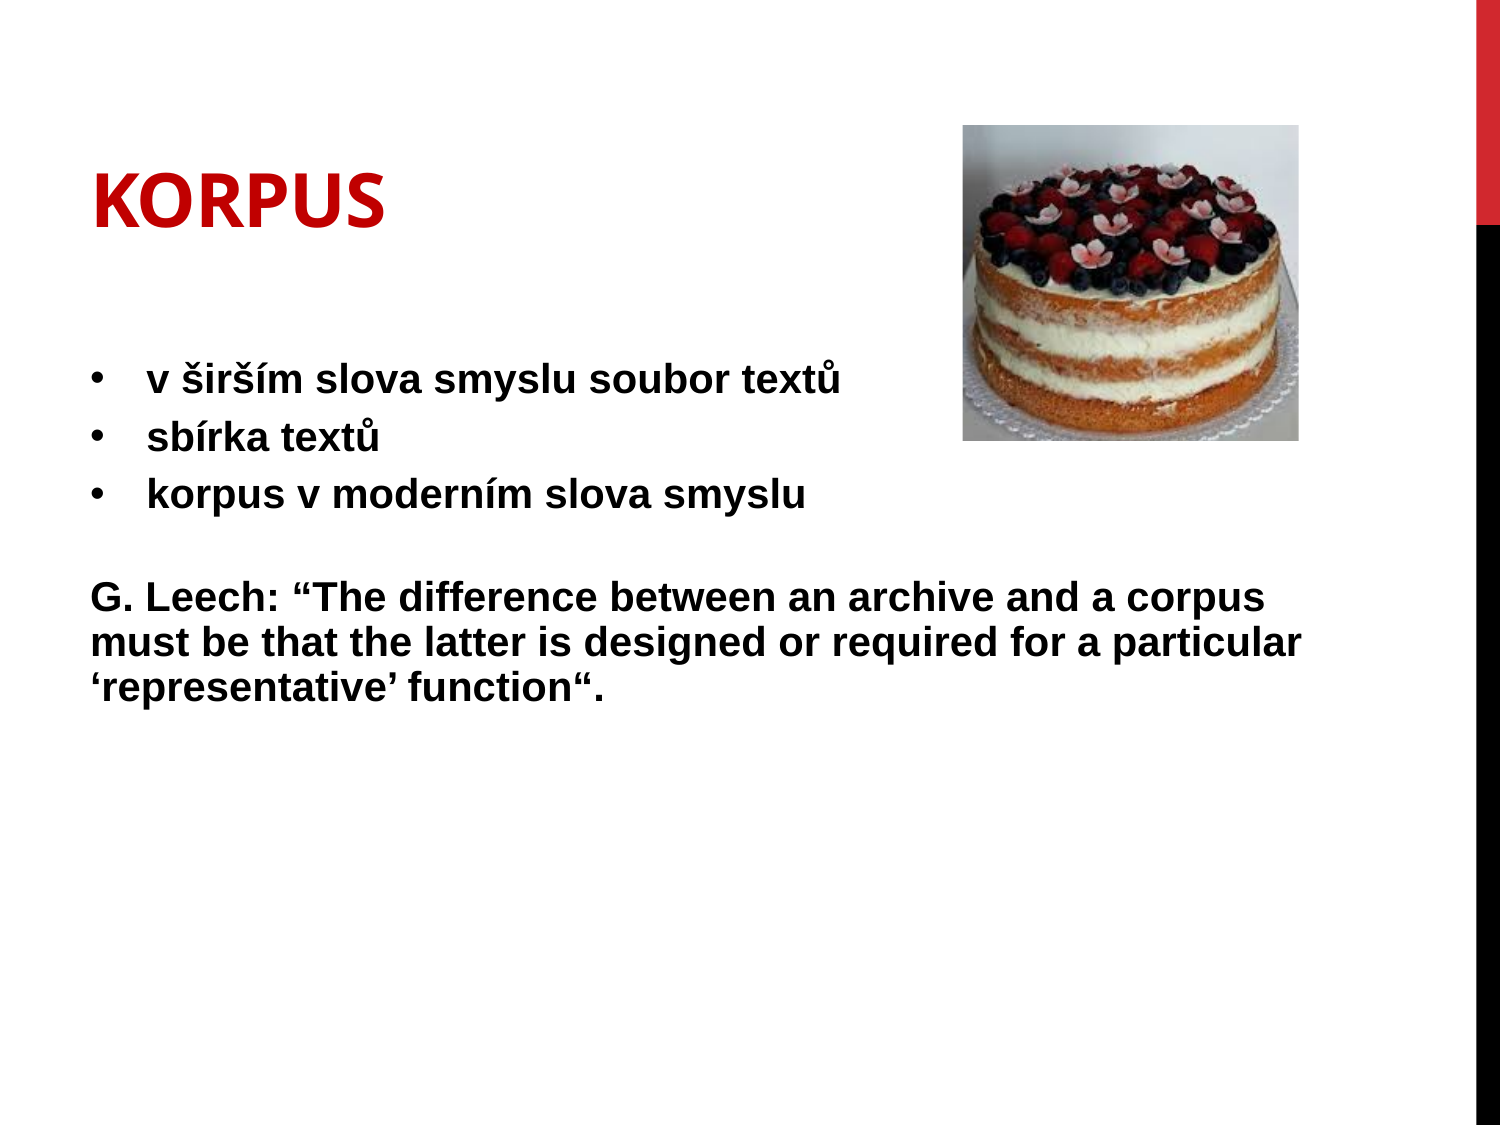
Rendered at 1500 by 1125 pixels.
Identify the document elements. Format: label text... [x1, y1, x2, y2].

list v širším slova smyslu soubor textů sbírka textů korpus v moderním slova smyslu G. Leech: “The difference between an archive and a corpus must be that the latter is designed or required for a particular ‘representative’ function“. [75, 287, 1326, 1005]
picture [962, 125, 1299, 441]
title KORPUS [75, 25, 1026, 251]
